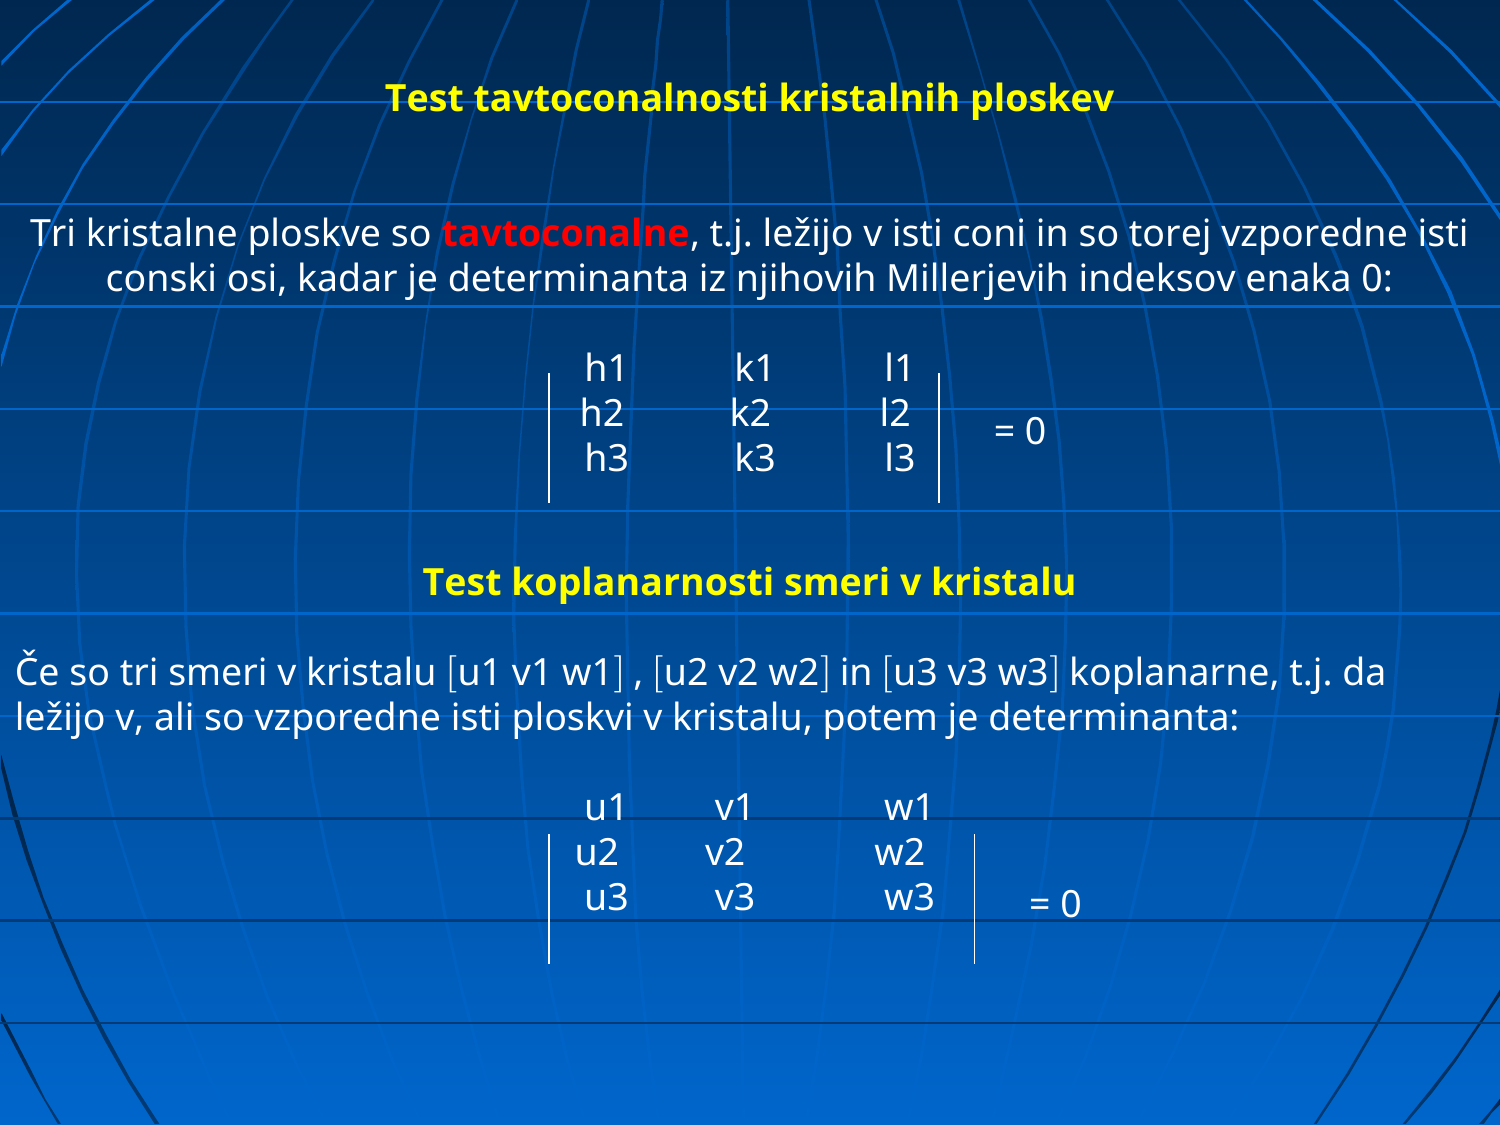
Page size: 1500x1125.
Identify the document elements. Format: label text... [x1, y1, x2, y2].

text_box = 0 [978, 399, 1062, 460]
text_box Test koplanarnosti smeri v kristalu Če so tri smeri v kristalu u1 v1 w1 , u2 v2 w2 in u3 v3 w3 koplanarne, t.j. da ležijo v, ali so vzporedne isti ploskvi v kristalu, potem je determinanta: u1 v1 w1 u2 v2 w2 u3 v3 w3 [0, 550, 1500, 927]
text_box = 0 [1014, 872, 1097, 933]
text_box Test tavtoconalnosti kristalnih ploskev Tri kristalne ploskve so tavtoconalne, t.j. ležijo v isti coni in so torej vzporedne isti conski osi, kadar je determinanta iz njihovih Millerjevih indeksov enaka 0: h1 k1 l1 h2 k2 l2 h3 k3 l3 [0, 66, 1500, 487]
